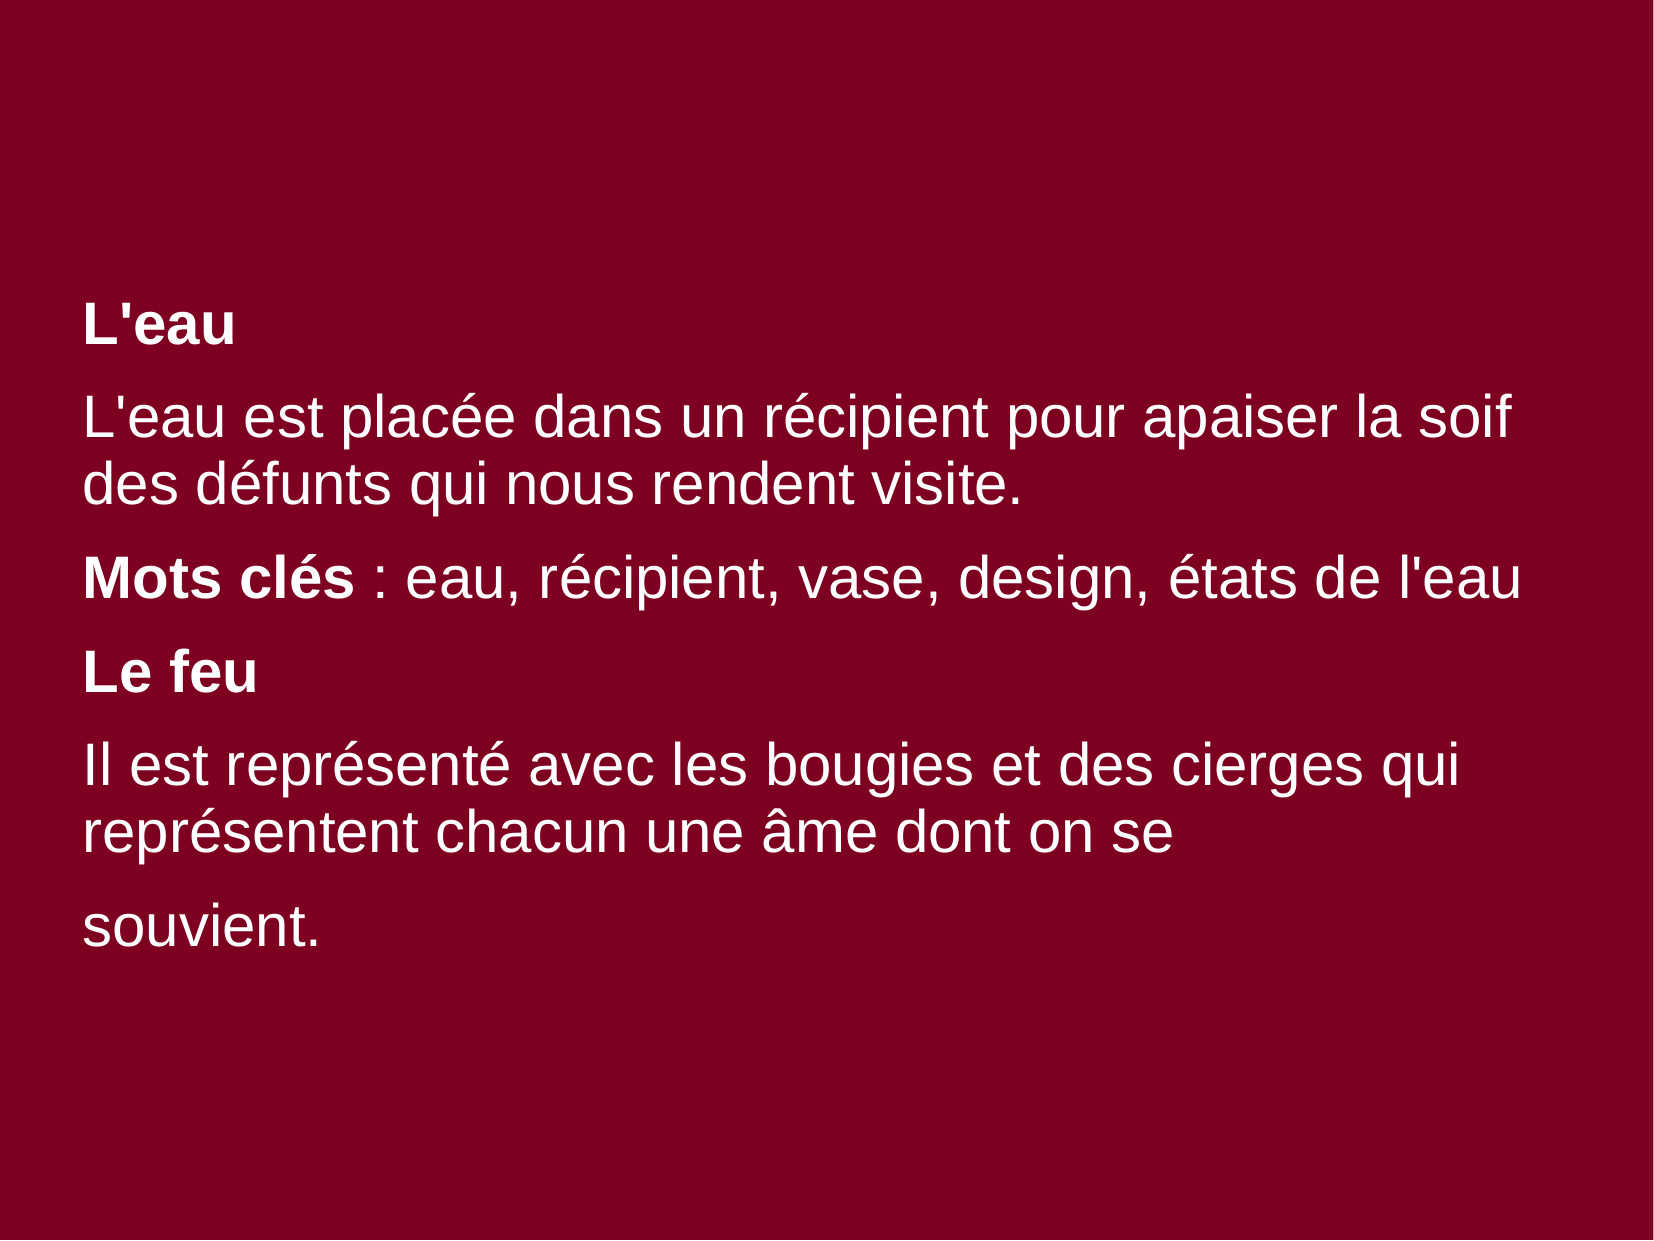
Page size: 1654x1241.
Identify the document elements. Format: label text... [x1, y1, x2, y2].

list L'eau L'eau est placée dans un récipient pour apaiser la soif des défunts qui nous rendent visite. Mots clés : eau, récipient, vase, design, états de l'eau Le feu Il est représenté avec les bougies et des cierges qui représentent chacun une âme dont on se souvient. [82, 290, 1571, 1010]
